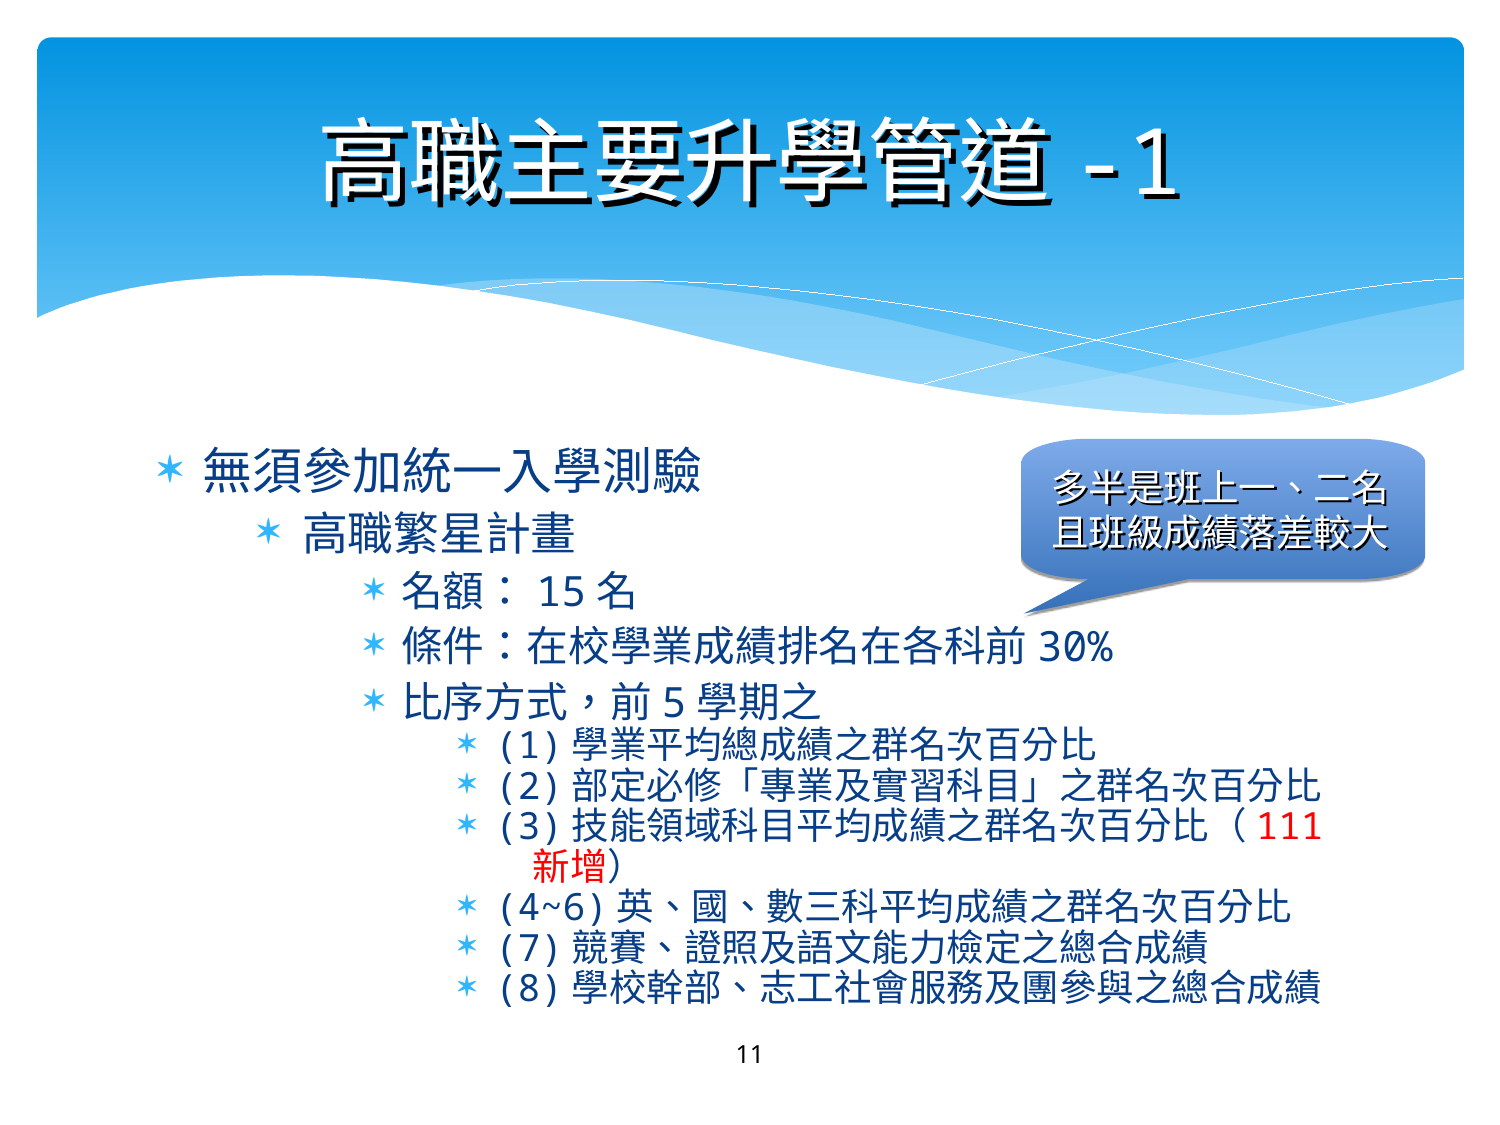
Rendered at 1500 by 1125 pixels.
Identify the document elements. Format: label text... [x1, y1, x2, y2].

title 高職主要升學管道-1 [75, 55, 1426, 261]
text_box 多半是班上一、二名 且班級成績落差較大 [1021, 438, 1426, 614]
list 無須參加統一入學測驗 高職繁星計畫 名額：15名 條件：在校學業成績排名在各科前30% 比序方式，前5學期之 (1)學業平均總成績之群名次百分比 (2)部定必修「專業及實習科目」之群名次百分比 (3)技能領域科目平均成績之群名次百分比（111新增） (4~6)英、國、數三科平均成績之群名次百分比 (7)競賽、證照及語文能力檢定之總合成績 (8)學校幹部、志工社會服務及團參與之總合成績 [142, 438, 1359, 1036]
text_box 11 [654, 1025, 846, 1086]
